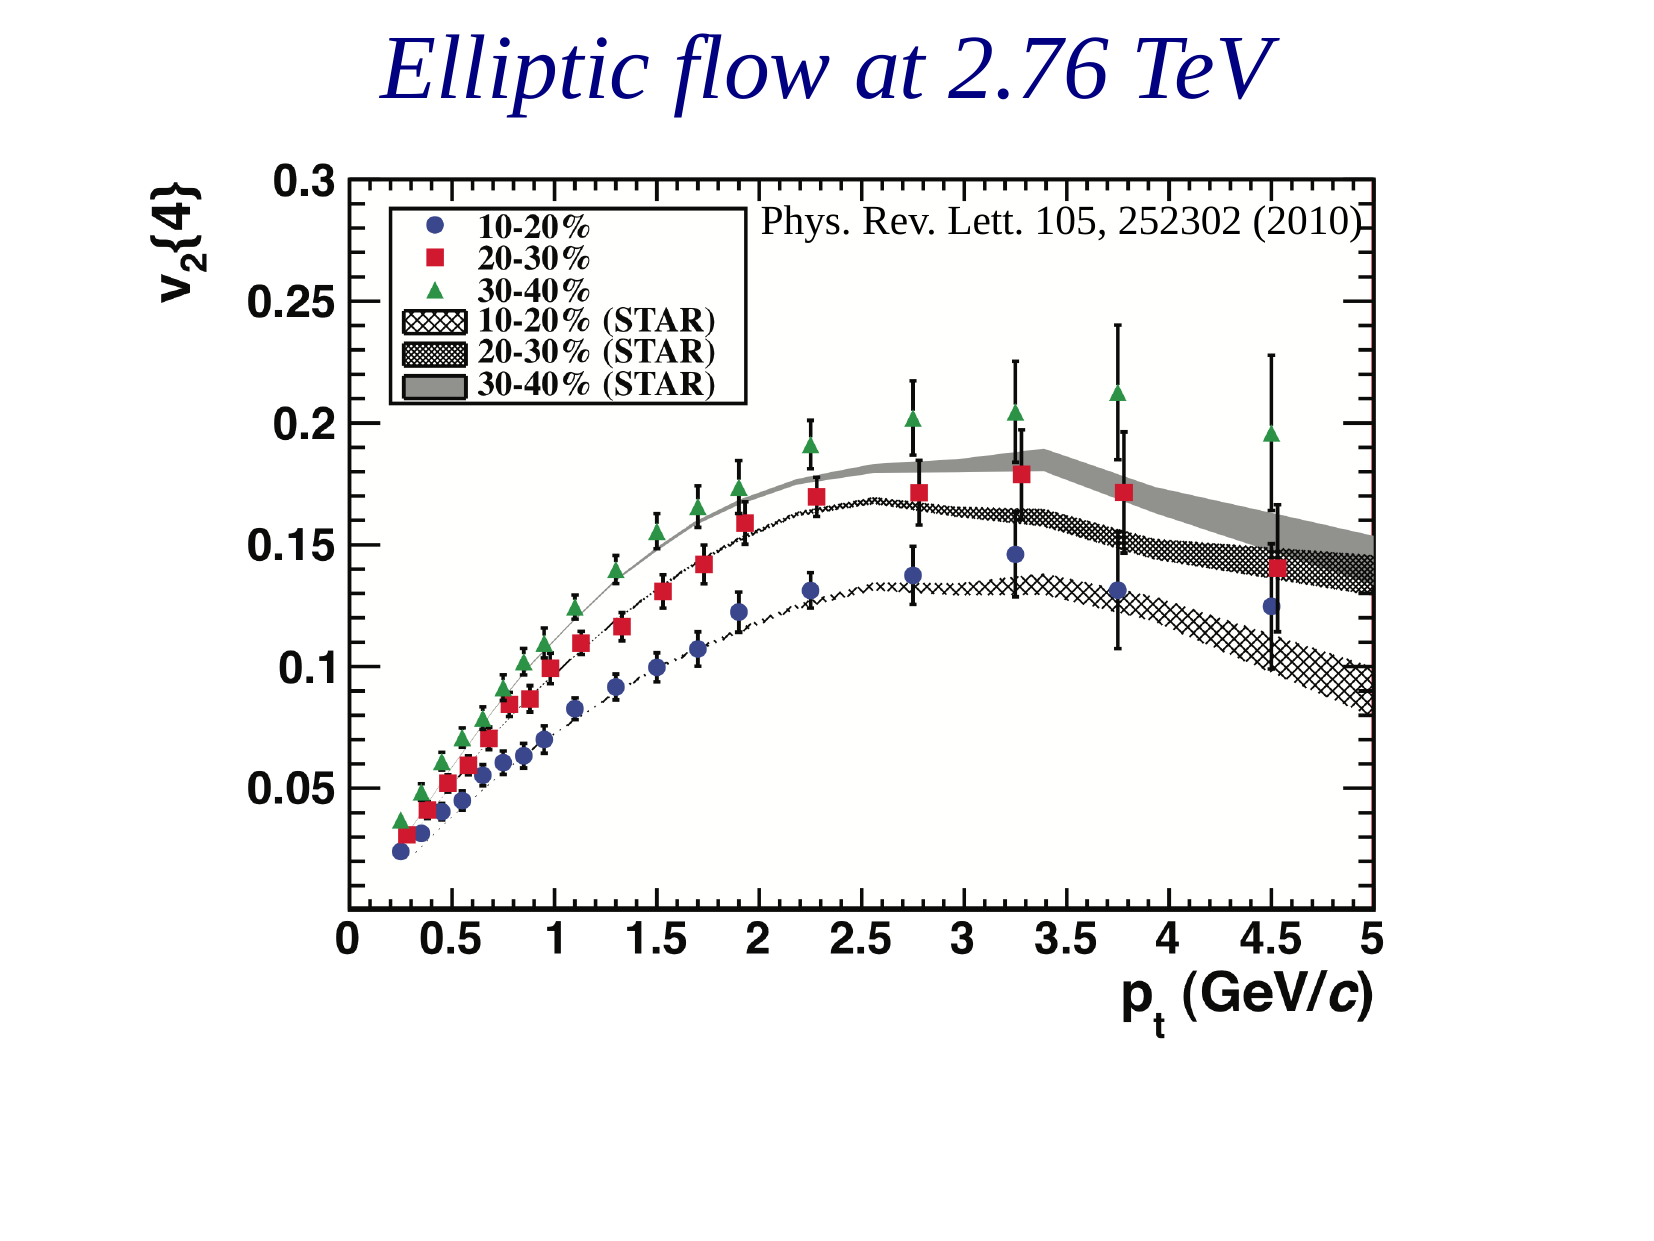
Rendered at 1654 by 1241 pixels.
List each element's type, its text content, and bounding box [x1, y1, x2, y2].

picture [143, 154, 1386, 1055]
text_box Elliptic flow at 2.76 TeV [0, 0, 1653, 172]
text_box Phys. Rev. Lett. 105, 252302 (2010) [745, 185, 1384, 254]
